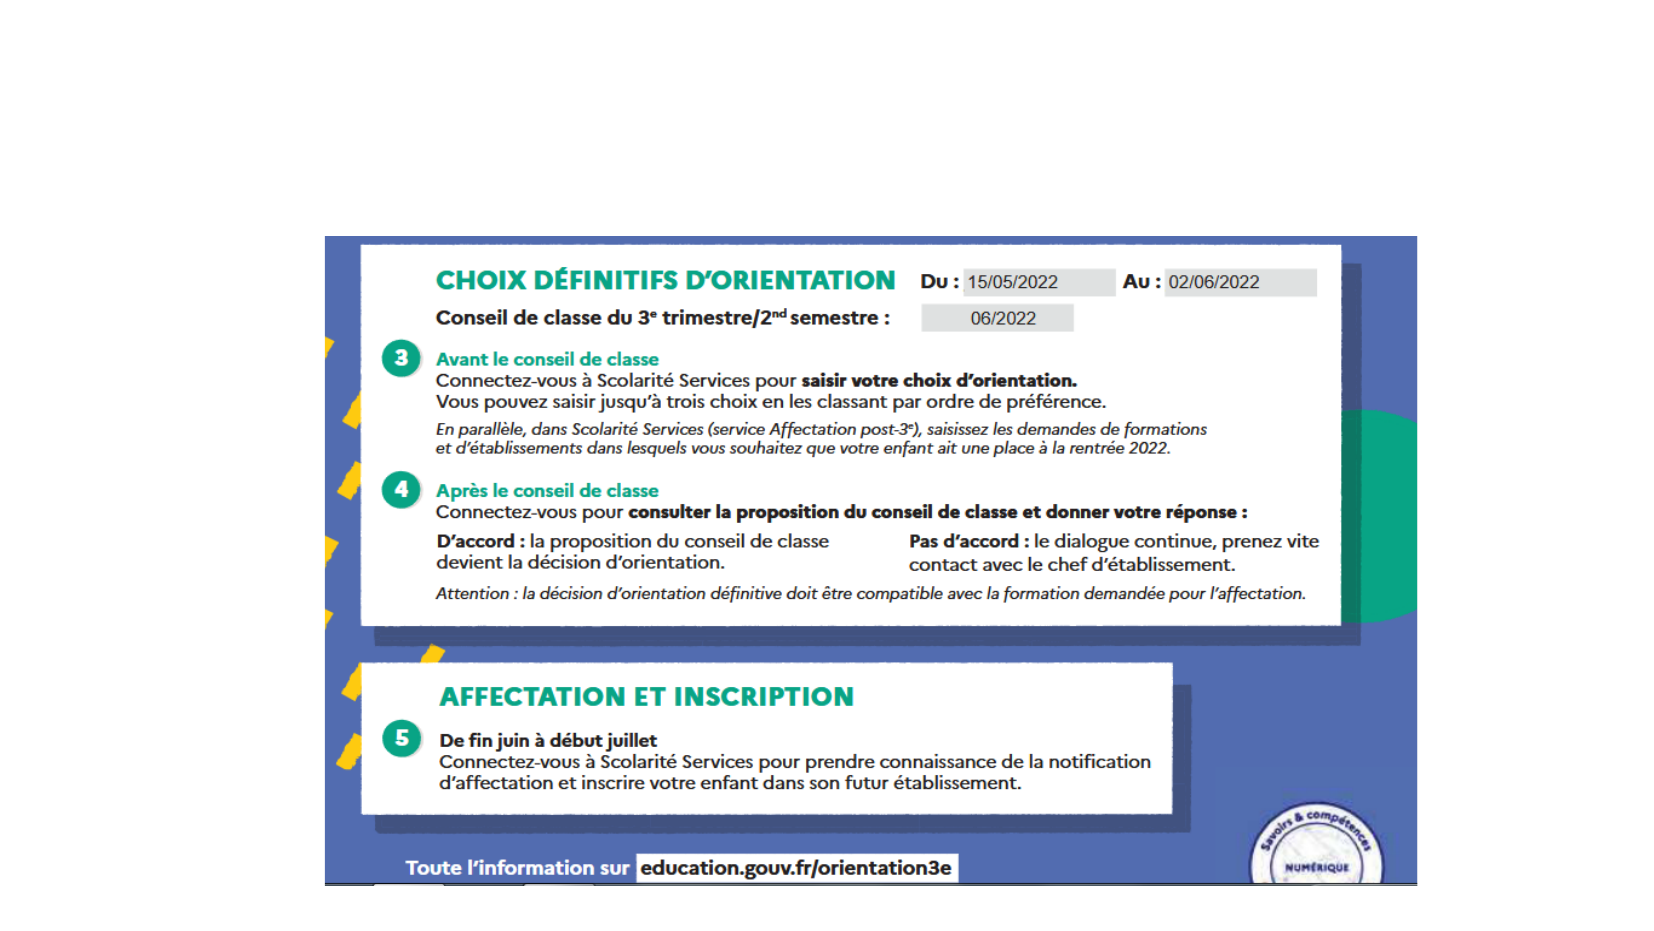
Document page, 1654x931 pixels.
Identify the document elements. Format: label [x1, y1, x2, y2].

picture [324, 236, 1418, 886]
